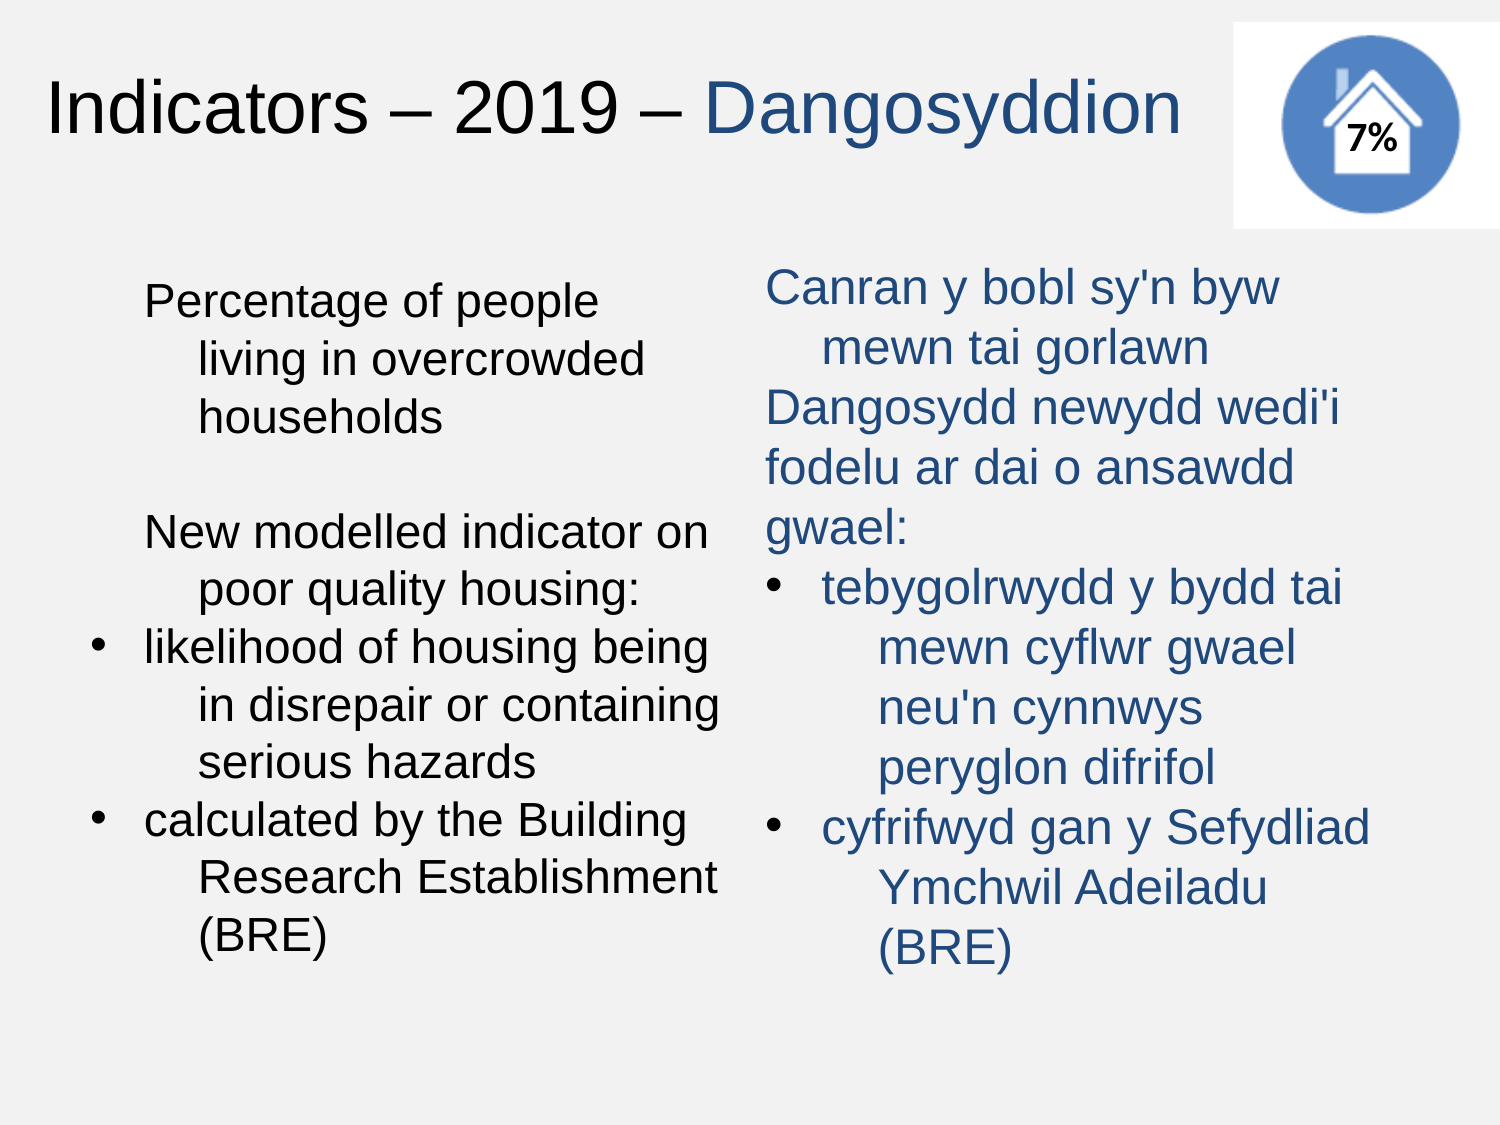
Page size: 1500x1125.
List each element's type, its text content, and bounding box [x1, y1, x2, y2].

picture [1233, 22, 1500, 229]
list Percentage of people living in overcrowded households New modelled indicator on poor quality housing: likelihood of housing being in disrepair or containing serious hazards calculated by the Building Research Establishment (BRE) [76, 247, 751, 1103]
text_box Canran y bobl sy'n byw mewn tai gorlawn Dangosydd newydd wedi'i fodelu ar dai o ansawdd gwael: tebygolrwydd y bydd tai mewn cyflwr gwael neu'n cynnwys peryglon difrifol cyfrifwyd gan y Sefydliad Ymchwil Adeiladu (BRE) [751, 247, 1424, 1103]
text_box 7% [1331, 101, 1426, 168]
text_box Indicators – 2019 – Dangosyddion [30, 51, 1283, 158]
